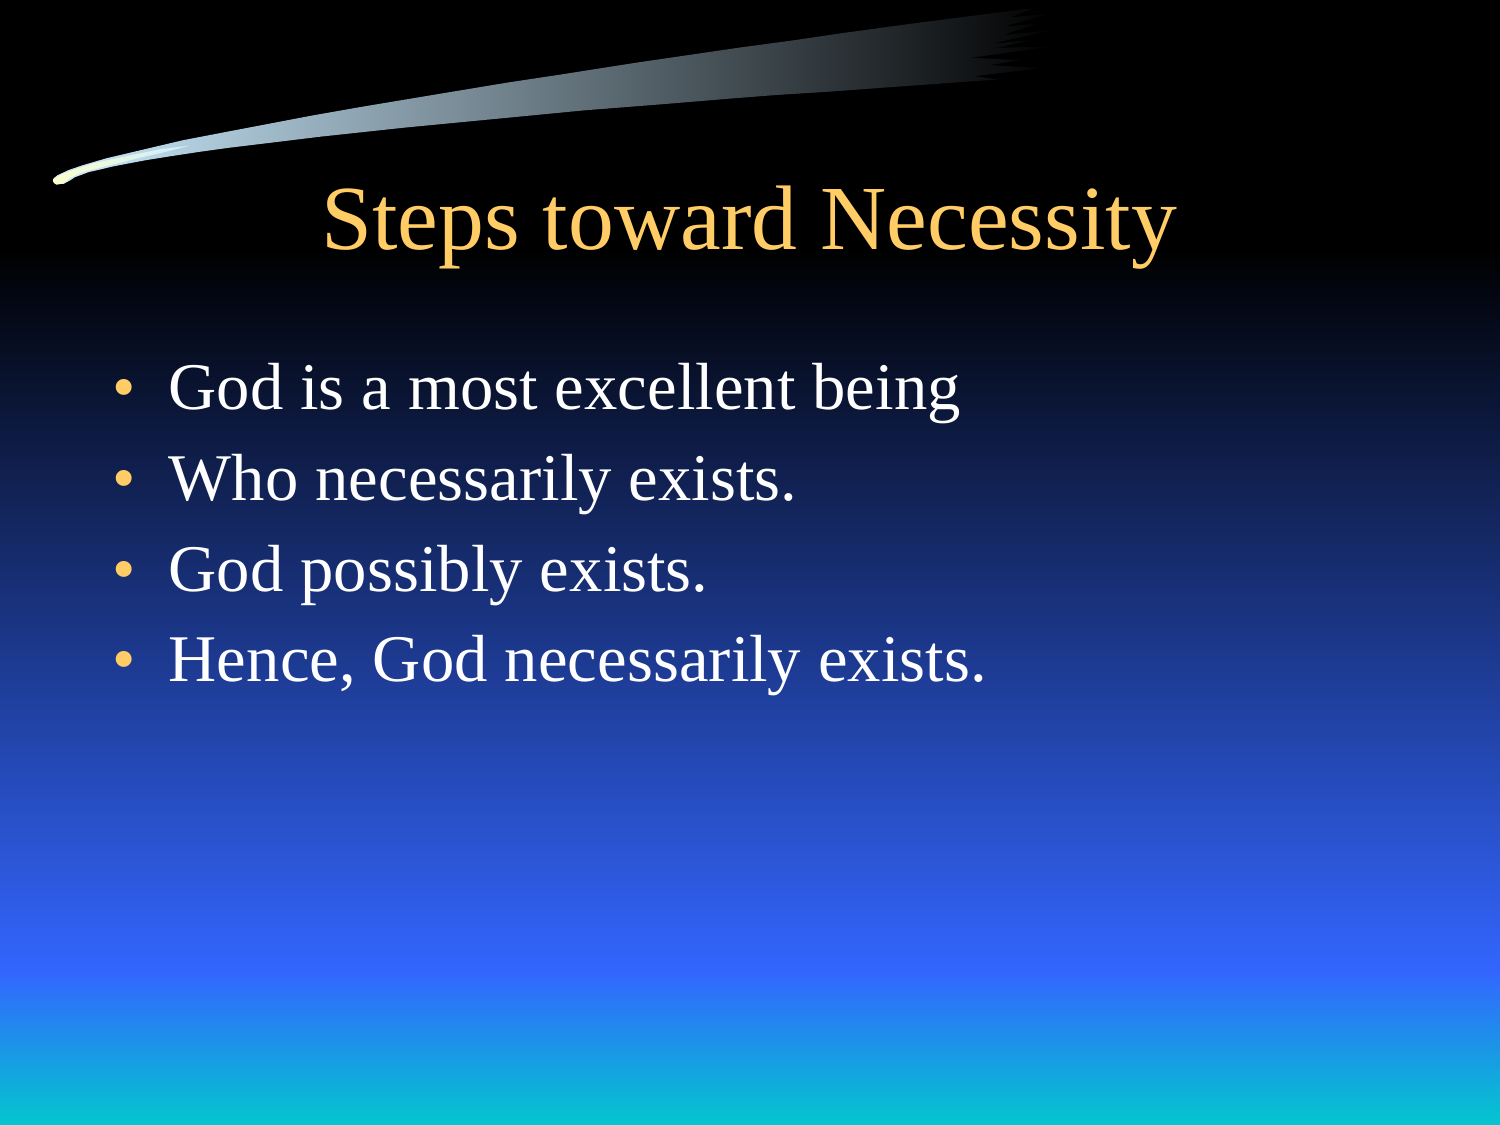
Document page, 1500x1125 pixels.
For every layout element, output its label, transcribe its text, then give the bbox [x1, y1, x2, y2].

title Steps toward Necessity [112, 124, 1388, 313]
list God is a most excellent being Who necessarily exists. God possibly exists. Hence, God necessarily exists. [112, 350, 1463, 1078]
